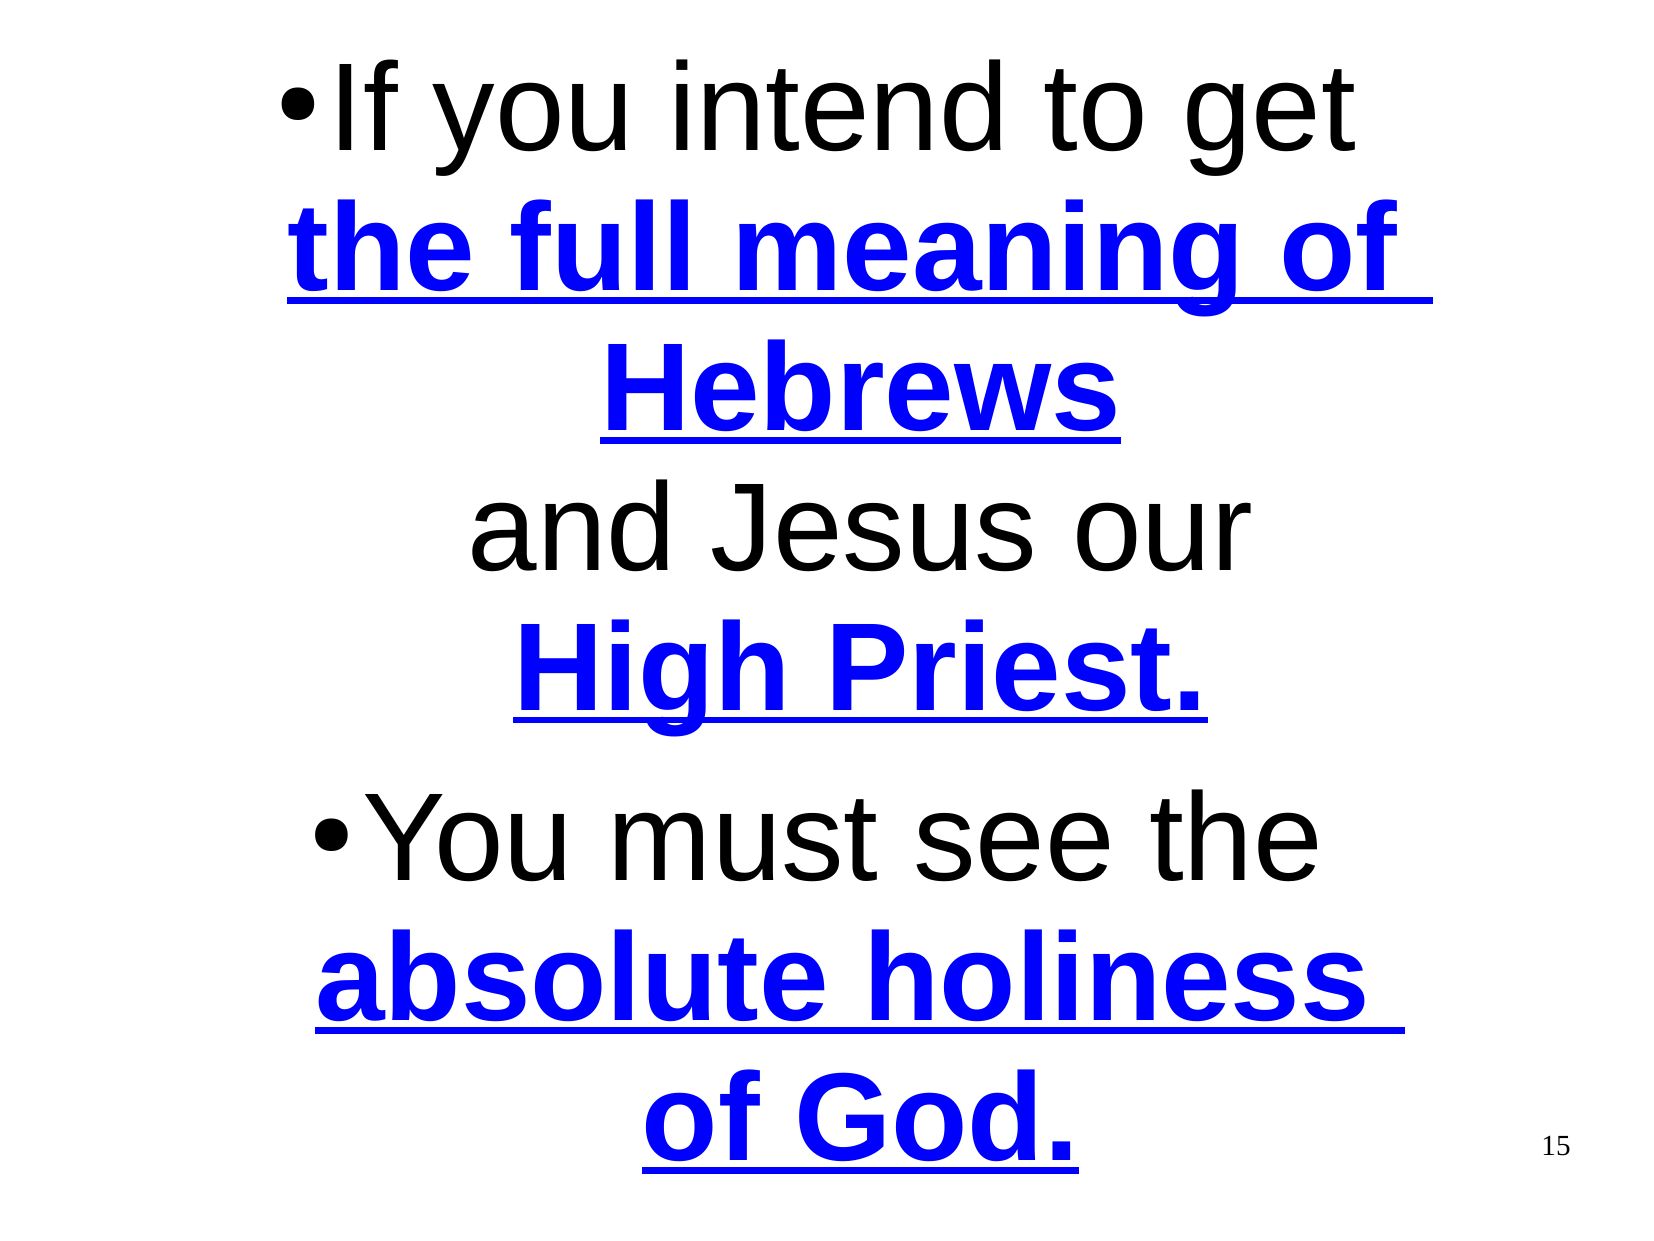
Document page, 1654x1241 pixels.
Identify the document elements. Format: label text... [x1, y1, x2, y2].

list If you intend to get the full meaning of Hebrews and Jesus our High Priest. You must see the absolute holiness of God. [37, 37, 1613, 1238]
